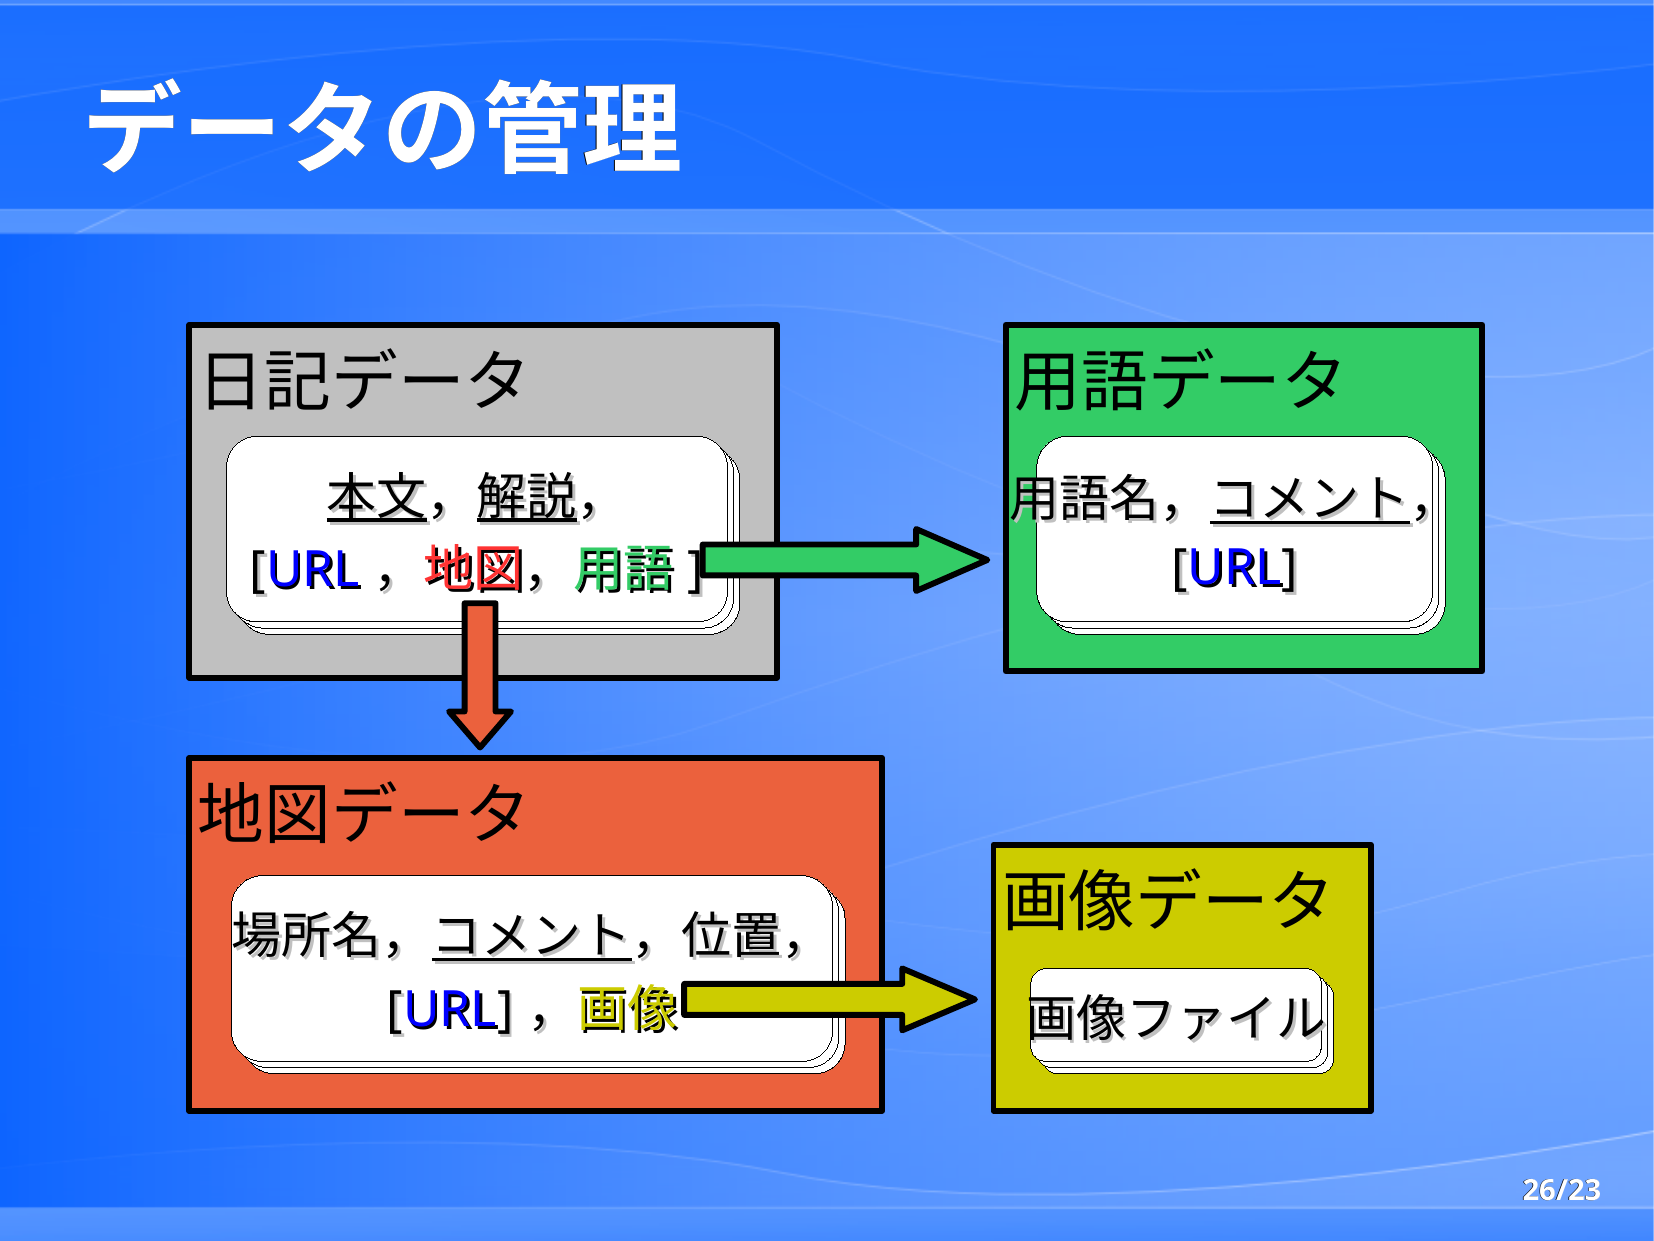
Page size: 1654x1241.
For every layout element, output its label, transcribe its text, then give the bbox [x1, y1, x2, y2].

text_box [189, 324, 988, 748]
text_box 日記データ [183, 331, 528, 422]
picture [0, 0, 1654, 1241]
text_box 用語データ [999, 331, 1345, 422]
text_box [993, 844, 1371, 1111]
text_box [189, 758, 976, 1111]
text_box 画像ファイル [1030, 968, 1322, 1062]
text_box 画像データ [987, 850, 1332, 942]
text_box 本文，解説， [URL，地図，用語] [226, 436, 728, 622]
text_box 場所名，コメント，位置， [URL]，画像 [231, 875, 833, 1062]
text_box 地図データ [183, 764, 528, 855]
text_box 用語名，コメント， [URL] [1036, 436, 1433, 622]
text_box [1005, 324, 1483, 672]
title データの管理 [23, 8, 1625, 237]
